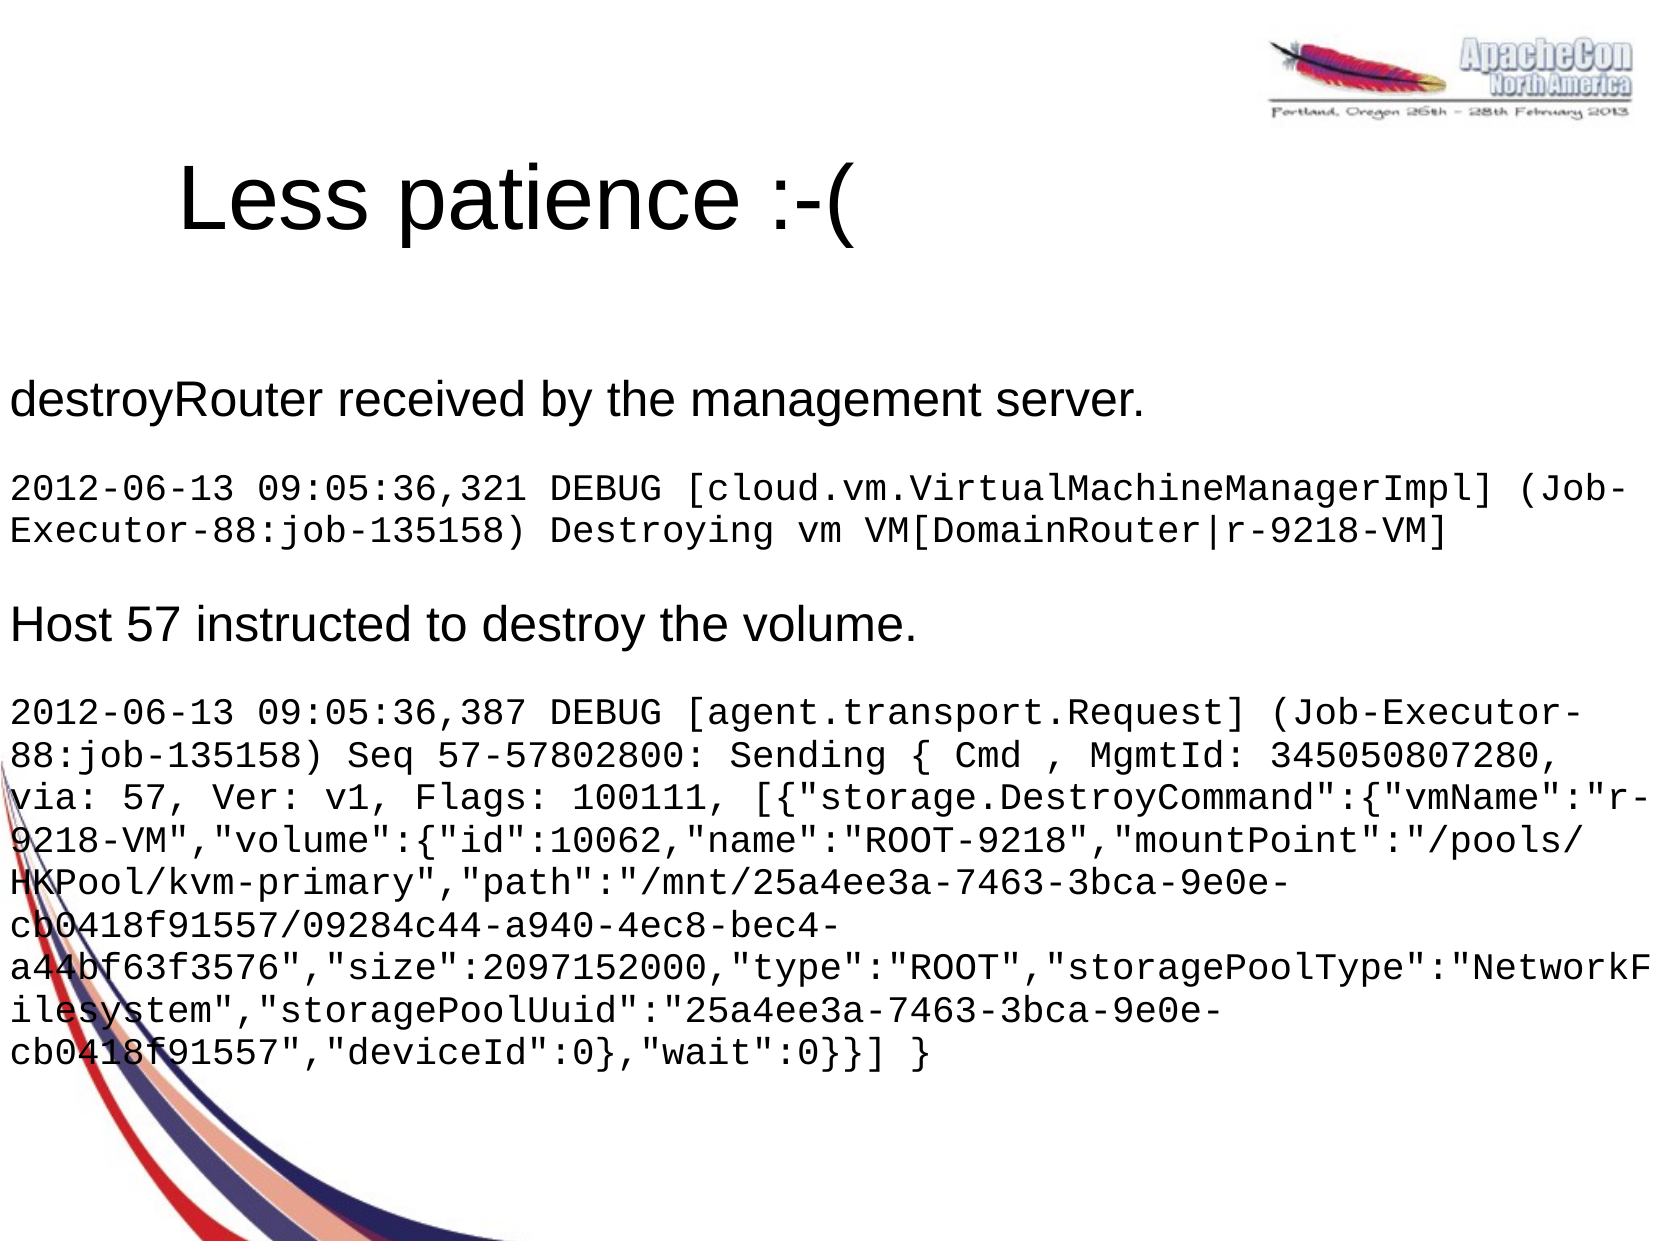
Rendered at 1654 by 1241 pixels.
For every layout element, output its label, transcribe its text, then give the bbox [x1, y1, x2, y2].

picture [128, 1054, 139, 1062]
title Less patience :-( [177, 146, 1536, 250]
picture [0, 1054, 1654, 1241]
picture [510, 1054, 520, 1062]
picture [690, 1054, 699, 1062]
picture [60, 1054, 71, 1062]
picture [0, 0, 1654, 363]
picture [353, 1054, 363, 1062]
picture [39, 1054, 49, 1062]
text_box destroyRouter received by the management server. 2012-06-13 09:05:36,321 DEBUG [cloud.vm.VirtualMachineManagerImpl] (Job-Executor-88:job-135158) Destroying vm VM[DomainRouter|r-9218-VM] Host 57 instructed to destroy the volume. 2012-06-13 09:05:36,387 DEBUG [agent.transport.Request] (Job-Executor-88:job-135158) Seq 57-57802800: Sending { Cmd , MgmtId: 345050807280, via: 57, Ver: v1, Flags: 100111, [{"storage.DestroyCommand":{"vmName":"r-9218-VM","volume":{"id":10062,"name":"ROOT-9218","mountPoint":"/pools/HKPool/kvm-primary","path":"/mnt/25a4ee3a-7463-3bca-9e0e-cb0418f91557/09284c44-a940-4ec8-bec4-a44bf63f3576","size":2097152000,"type":"ROOT","storagePoolType":"NetworkFilesystem","storagePoolUuid":"25a4ee3a-7463-3bca-9e0e-cb0418f91557","deviceId":0},"wait":0}}] } [0, 363, 1654, 1054]
picture [803, 1054, 814, 1062]
picture [578, 1054, 589, 1062]
